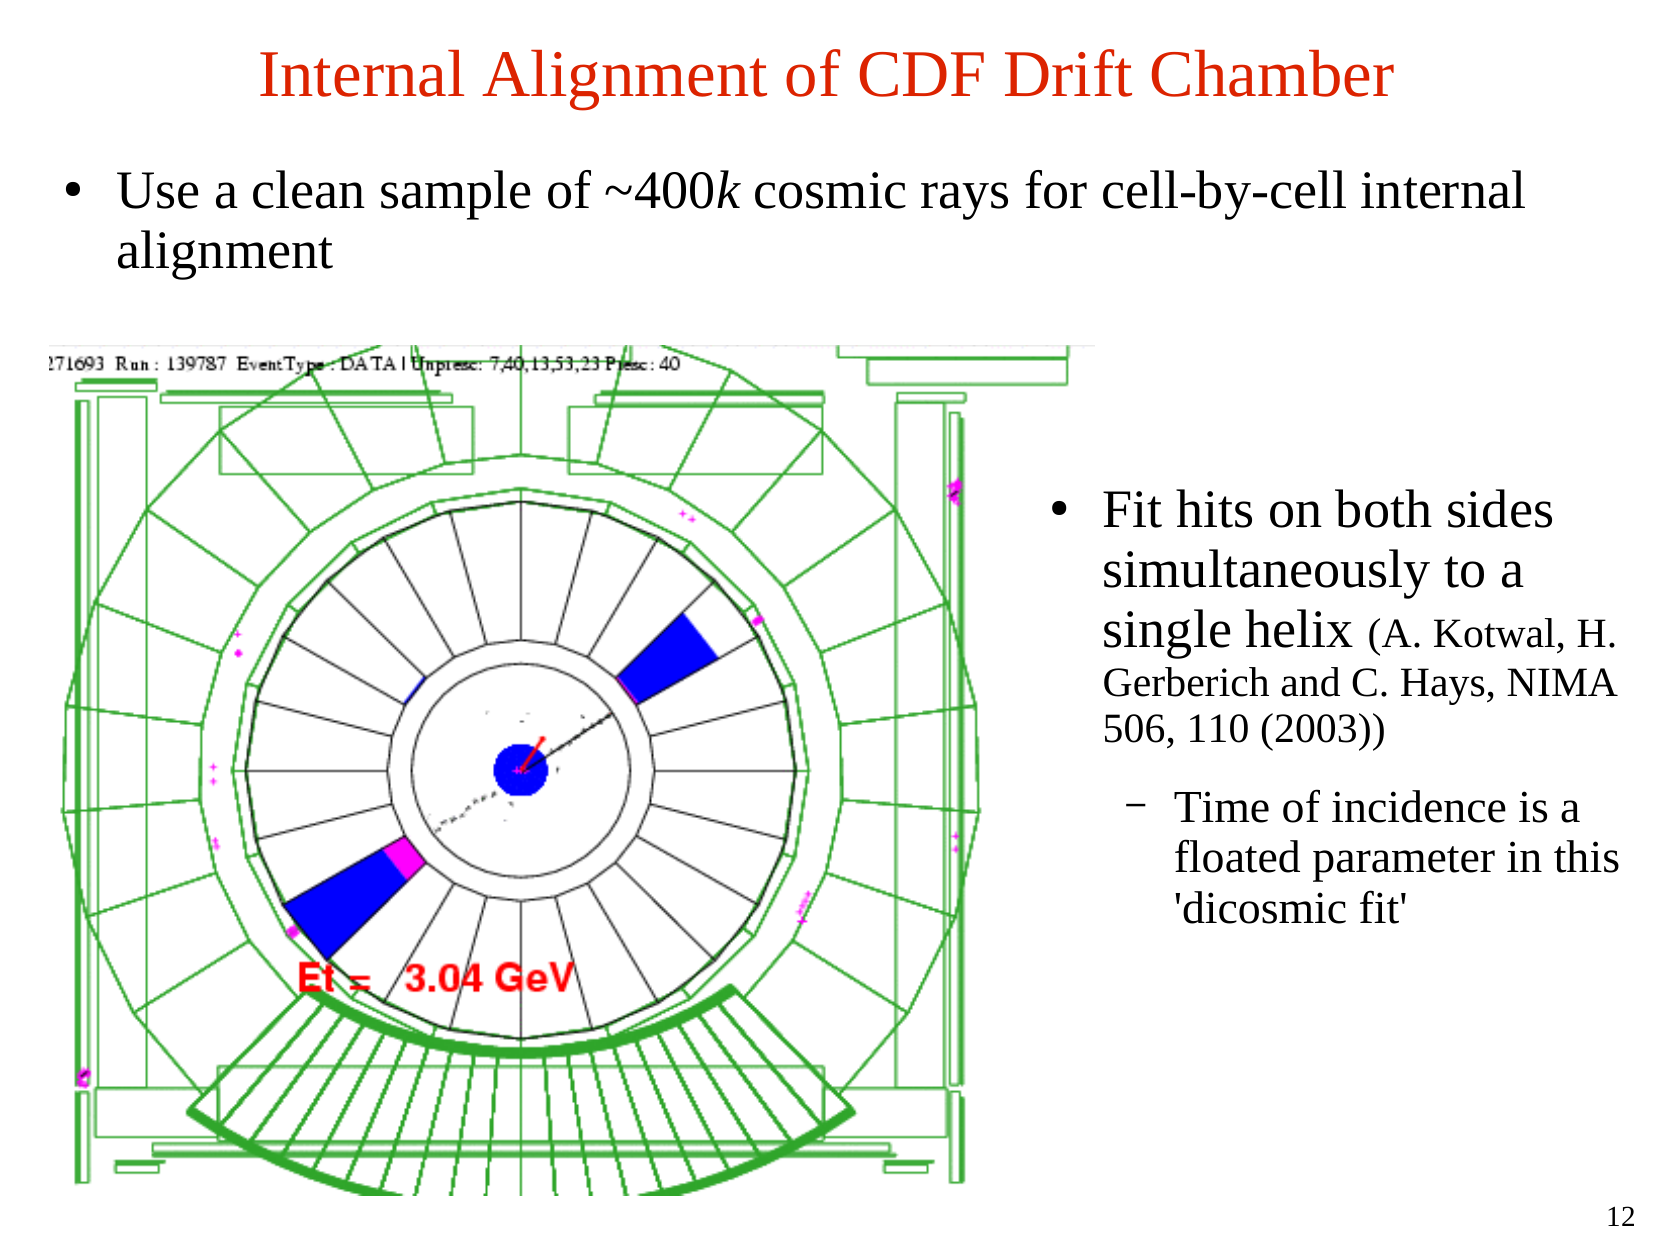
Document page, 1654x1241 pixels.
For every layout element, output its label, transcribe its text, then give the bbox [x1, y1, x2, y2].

title Internal Alignment of CDF Drift Chamber [121, 20, 1534, 127]
list Use a clean sample of ~400k cosmic rays for cell-by-cell internal alignment [45, 160, 1619, 322]
list Fit hits on both sides simultaneously to a single helix (A. Kotwal, H. Gerberich and C. Hays, NIMA 506, 110 (2003)) Time of incidence is a floated parameter in this 'dicosmic fit' [1031, 479, 1629, 1050]
picture [49, 345, 1095, 1197]
